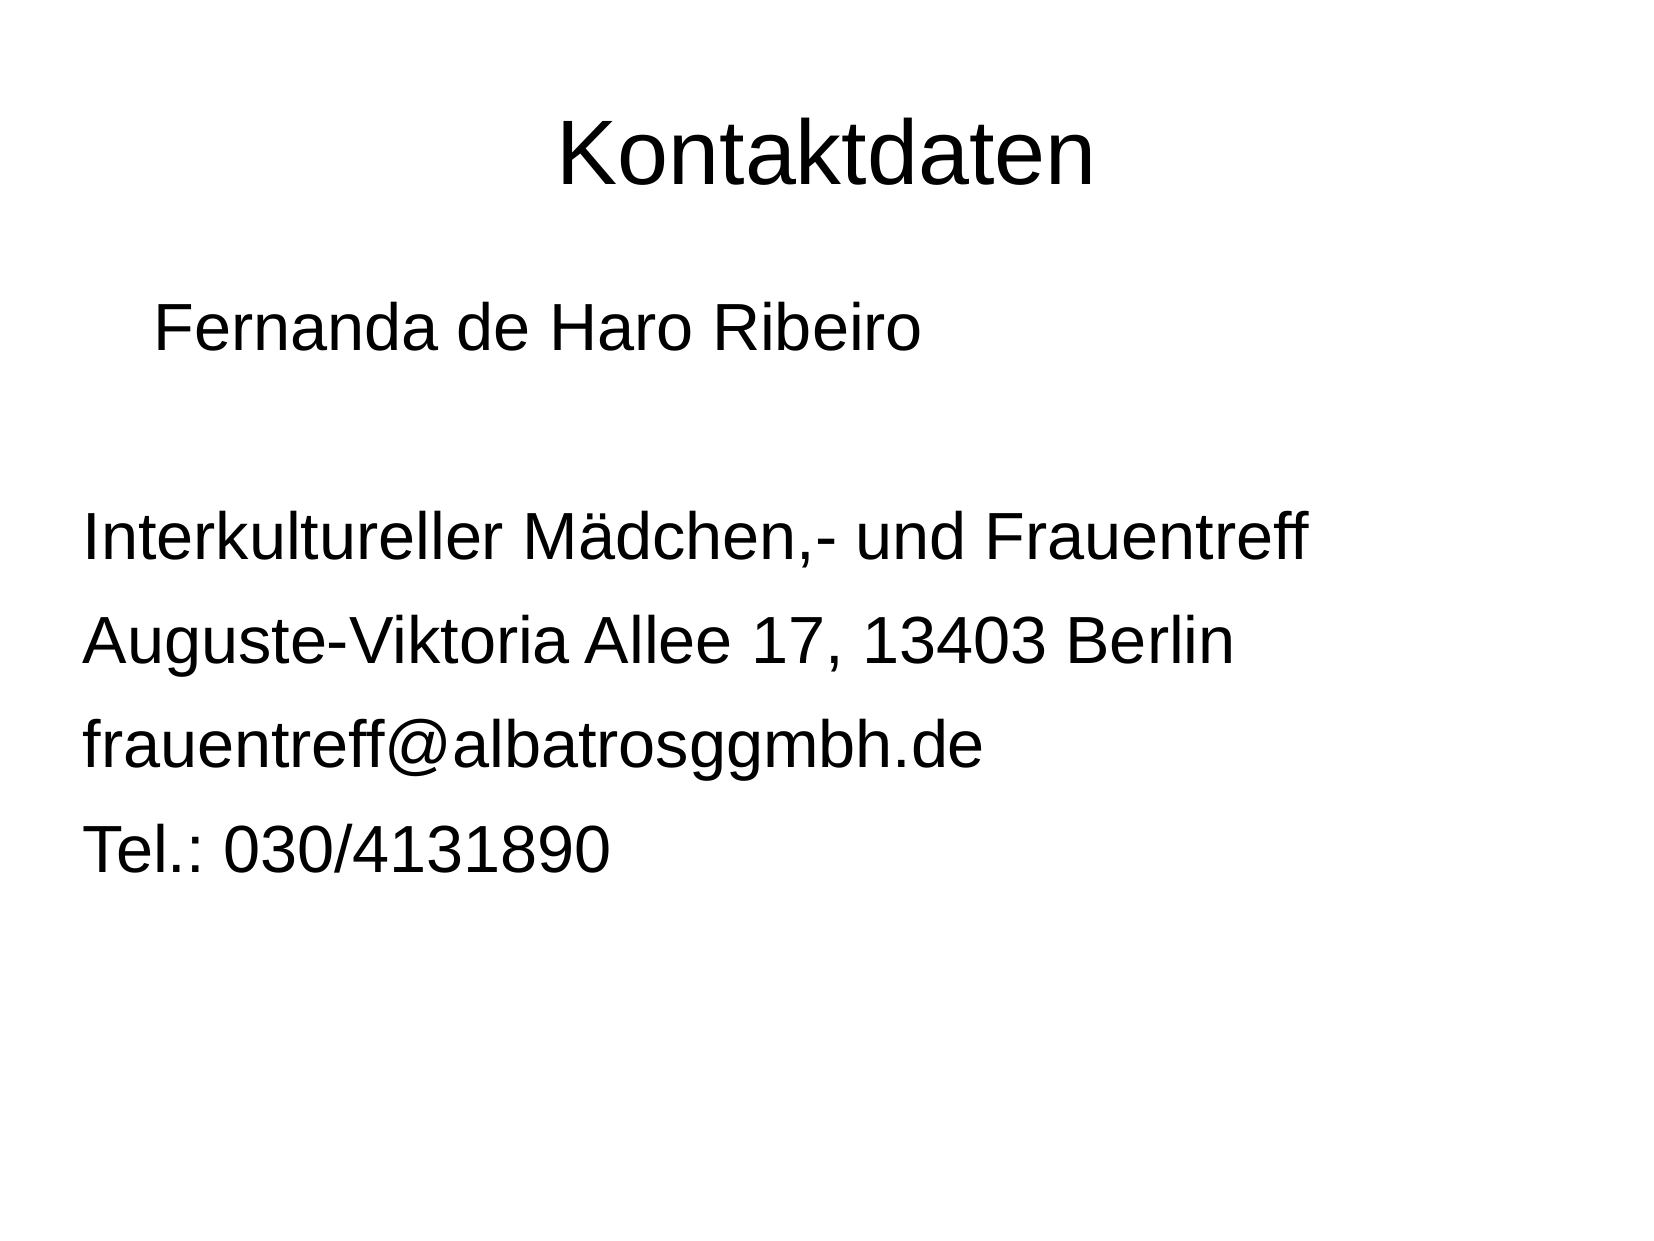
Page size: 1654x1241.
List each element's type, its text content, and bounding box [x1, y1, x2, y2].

title Kontaktdaten [82, 49, 1571, 257]
list Fernanda de Haro Ribeiro Interkultureller Mädchen,- und Frauentreff Auguste-Viktoria Allee 17, 13403 Berlin frauentreff@albatrosggmbh.de Tel.: 030/4131890 [82, 290, 1571, 1010]
